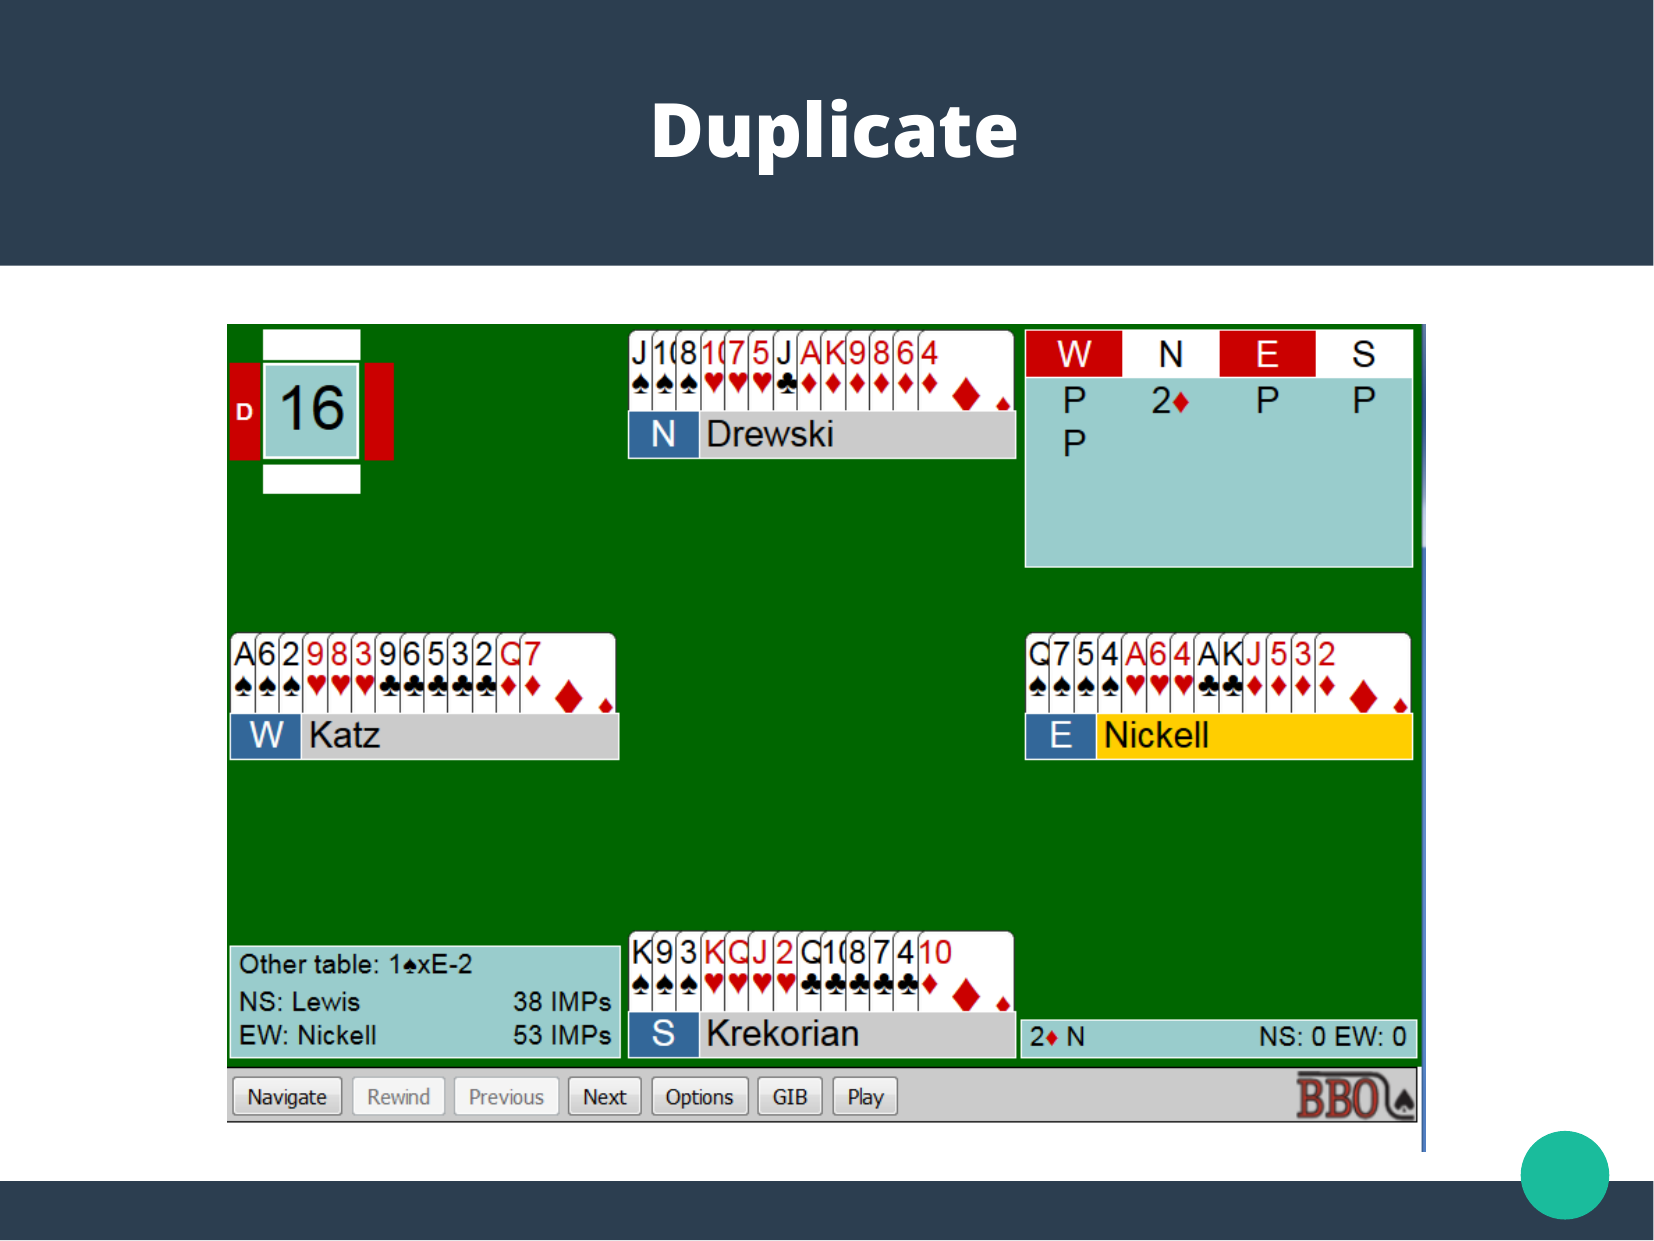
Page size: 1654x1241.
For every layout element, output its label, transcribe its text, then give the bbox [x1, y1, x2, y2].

title Duplicate [59, 49, 1595, 207]
picture [227, 324, 1426, 1152]
